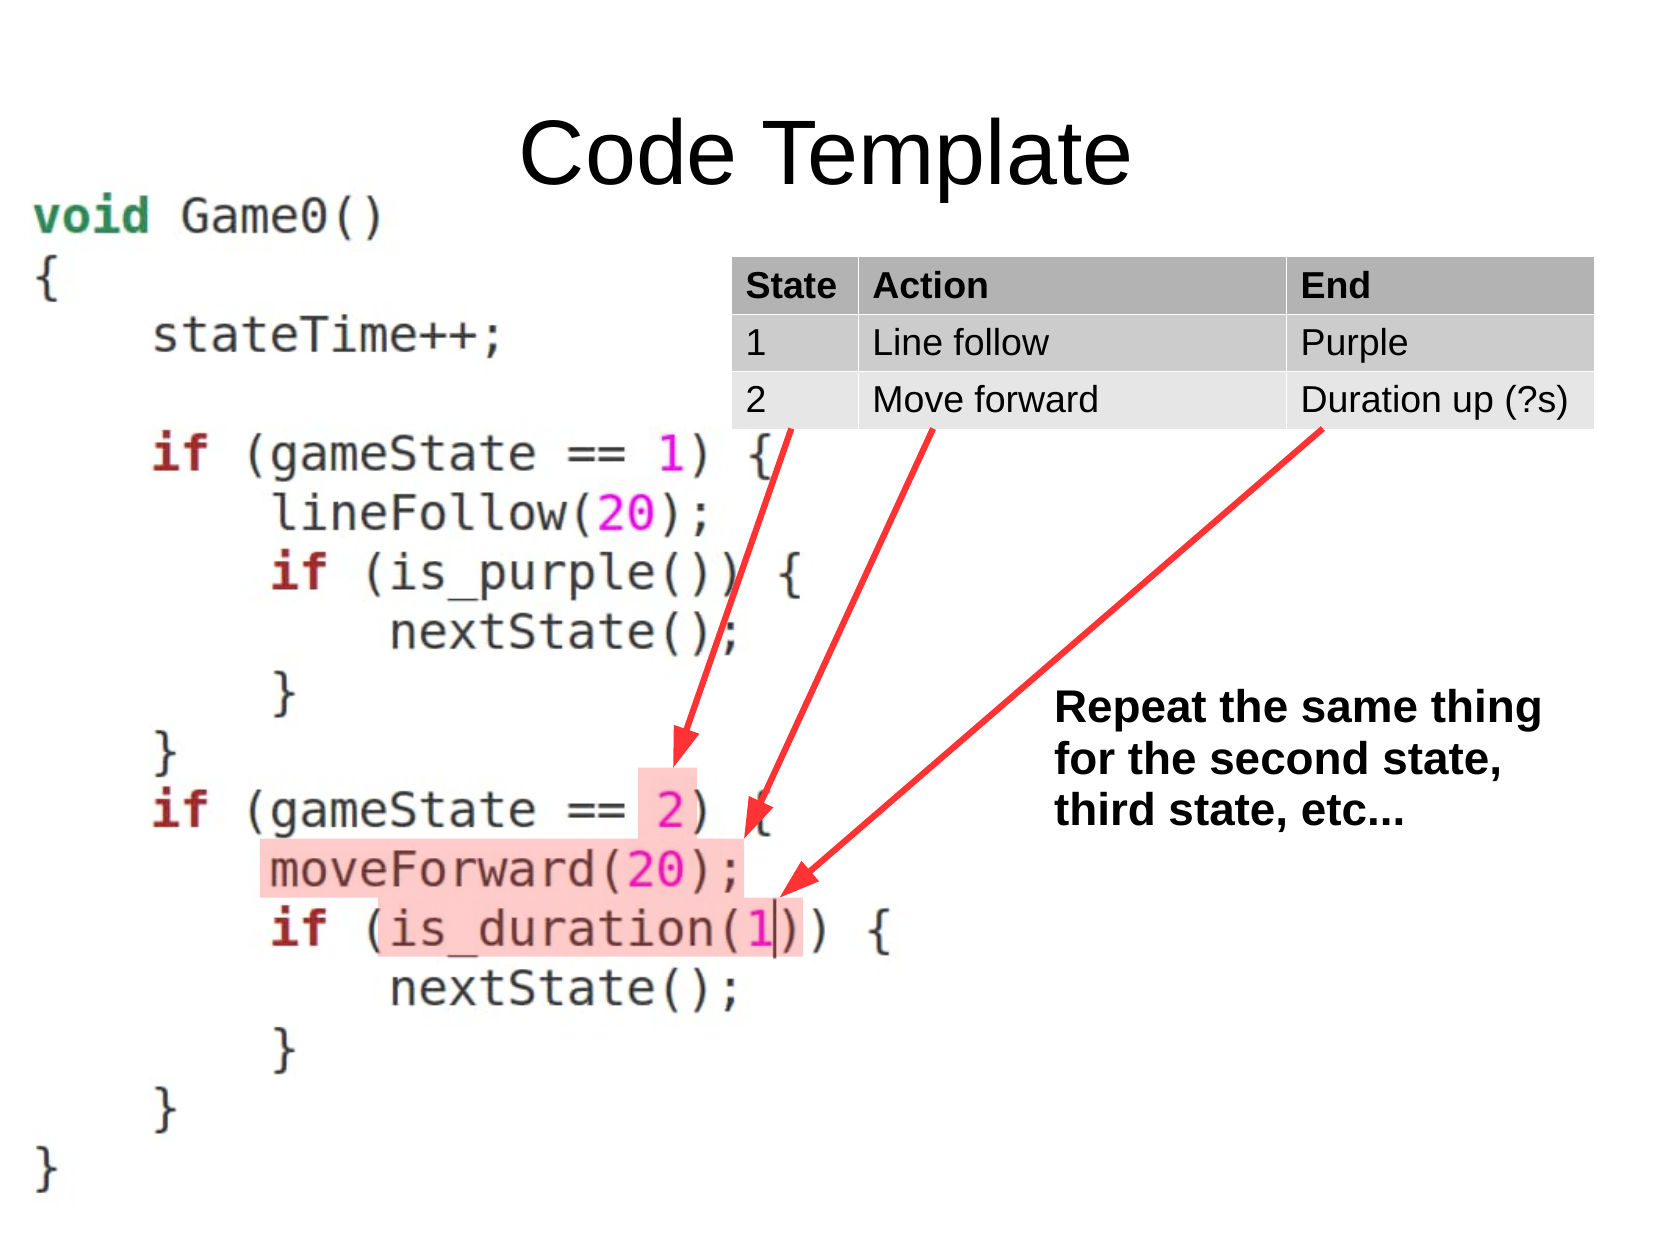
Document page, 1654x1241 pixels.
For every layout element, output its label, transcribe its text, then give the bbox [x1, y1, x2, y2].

table_cell Duration up (?s) [1287, 372, 1594, 429]
table_header Action [859, 257, 1286, 314]
text_box Repeat the same thing for the second state, third state, etc... [1039, 673, 1583, 843]
table_cell Purple [1287, 315, 1594, 371]
table_cell Line follow [859, 315, 1286, 371]
table_cell 1 [732, 315, 858, 371]
table_header End [1287, 257, 1594, 314]
table_cell Move forward [859, 372, 1286, 429]
table_header State [732, 257, 858, 314]
table_cell 2 [732, 372, 858, 429]
picture [31, 177, 922, 1215]
picture [675, 430, 922, 838]
text_box [259, 767, 804, 957]
picture [745, 463, 922, 897]
title Code Template [82, 49, 1571, 257]
